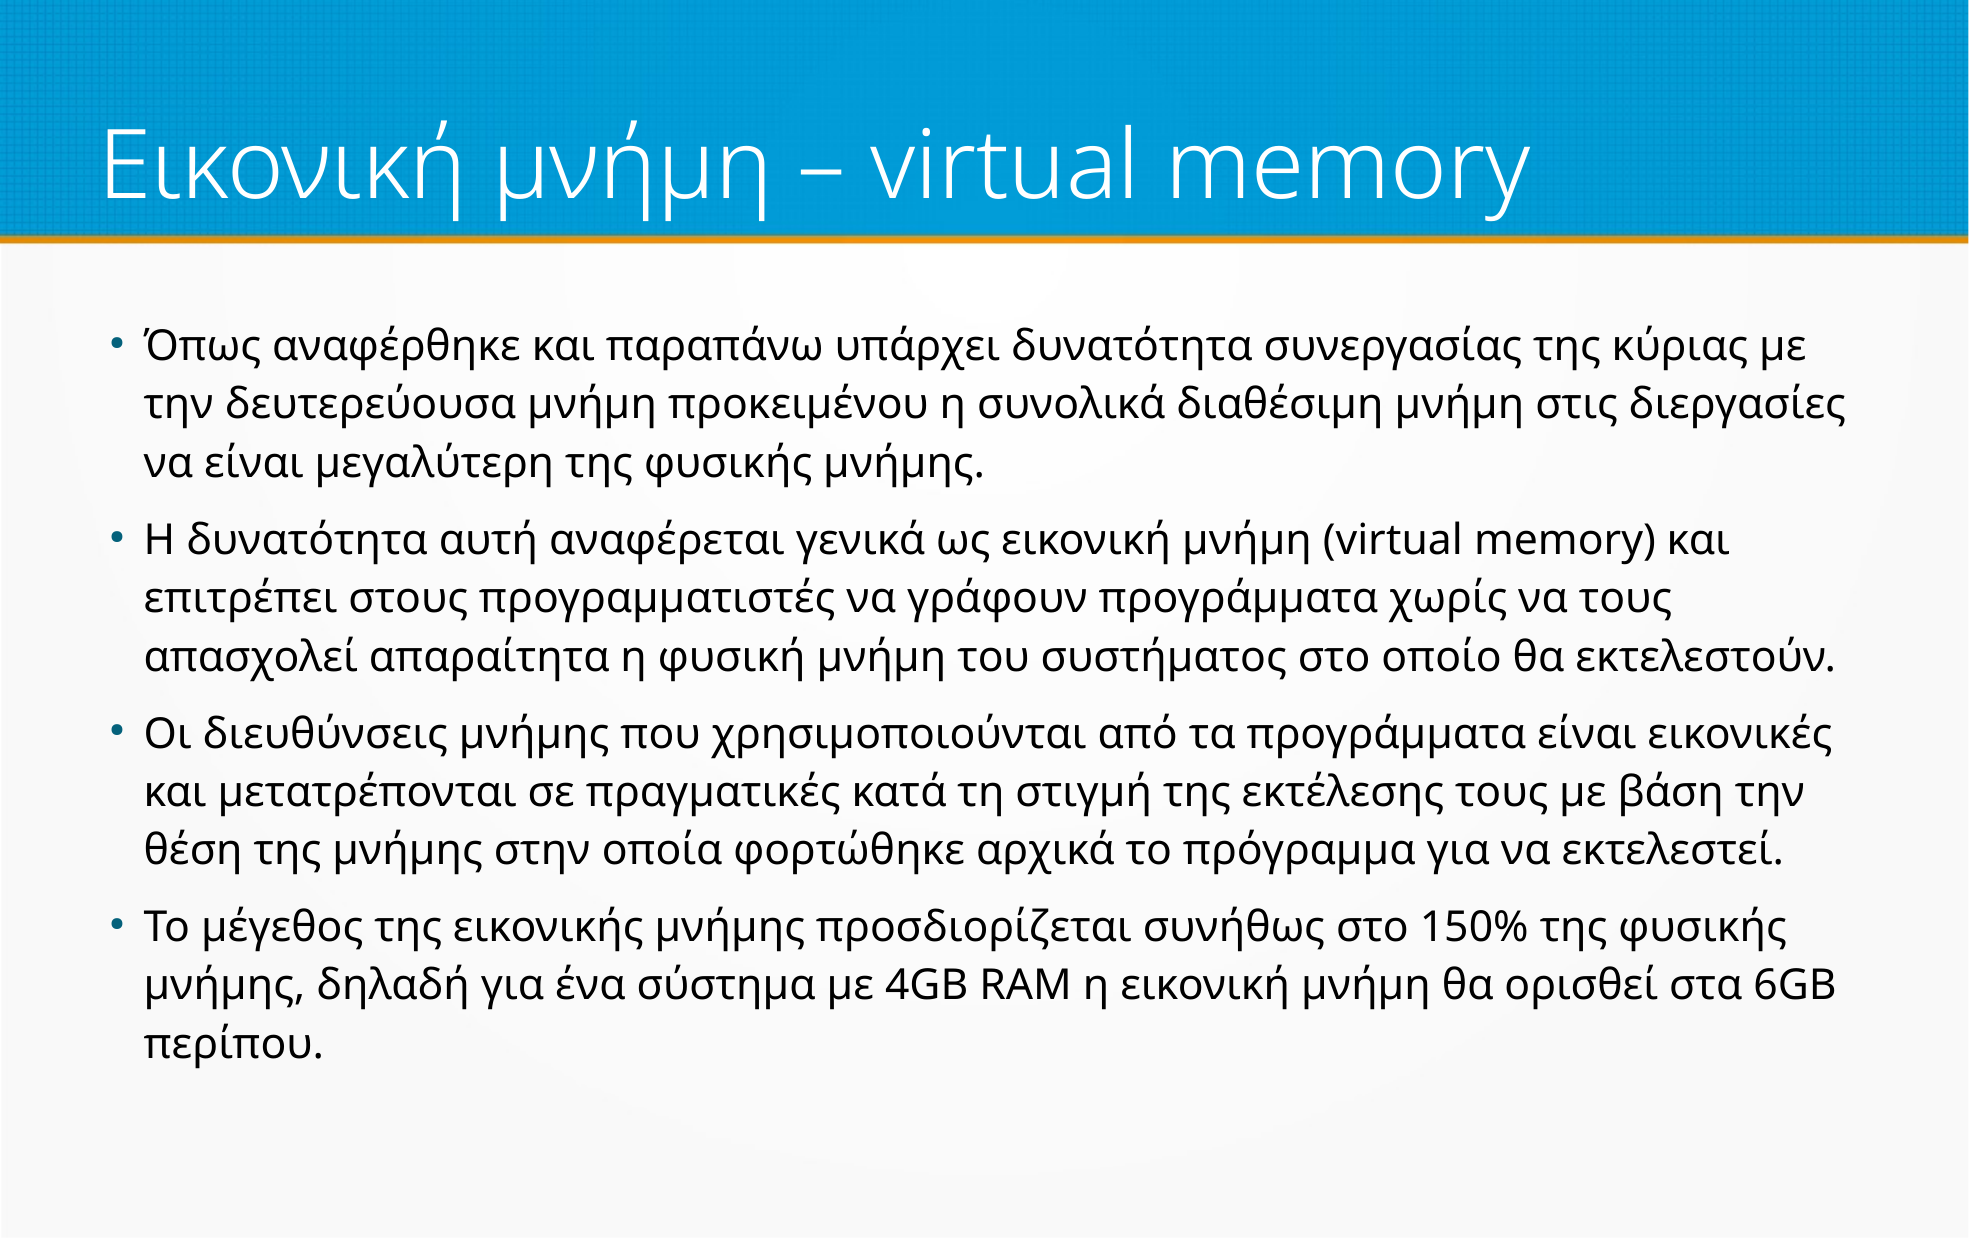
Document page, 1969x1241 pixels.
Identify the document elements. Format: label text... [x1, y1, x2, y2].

picture [0, 233, 1969, 1241]
title Εικονική μνήμη – virtual memory [98, 19, 1870, 227]
list Όπως αναφέρθηκε και παραπάνω υπάρχει δυνατότητα συνεργασίας της κύριας με την δευτερεύουσα μνήμη προκειμένου η συνολικά διαθέσιμη μνήμη στις διεργασίες να είναι μεγαλύτερη της φυσικής μνήμης. Η δυνατότητα αυτή αναφέρεται γενικά ως εικονική μνήμη (virtual memory) και επιτρέπει στους προγραμματιστές να γράφουν προγράμματα χωρίς να τους απασχολεί απαραίτητα η φυσική μνήμη του συστήματος στο οποίο θα εκτελεστούν. Οι διευθύνσεις μνήμης που χρησιμοποιούνται από τα προγράμματα είναι εικονικές και μετατρέπονται σε πραγματικές κατά τη στιγμή της εκτέλεσης τους με βάση την θέση της μνήμης στην οποία φορτώθηκε αρχικά το πρόγραμμα για να εκτελεστεί. Το μέγεθος της εικονικής μνήμης προσδιορίζεται συνήθως στο 150% της φυσικής μνήμης, δηλαδή για ένα σύστημα με 4GB RAM η εικονική μνήμη θα ορισθεί στα 6GB περίπου. [98, 315, 1861, 1081]
